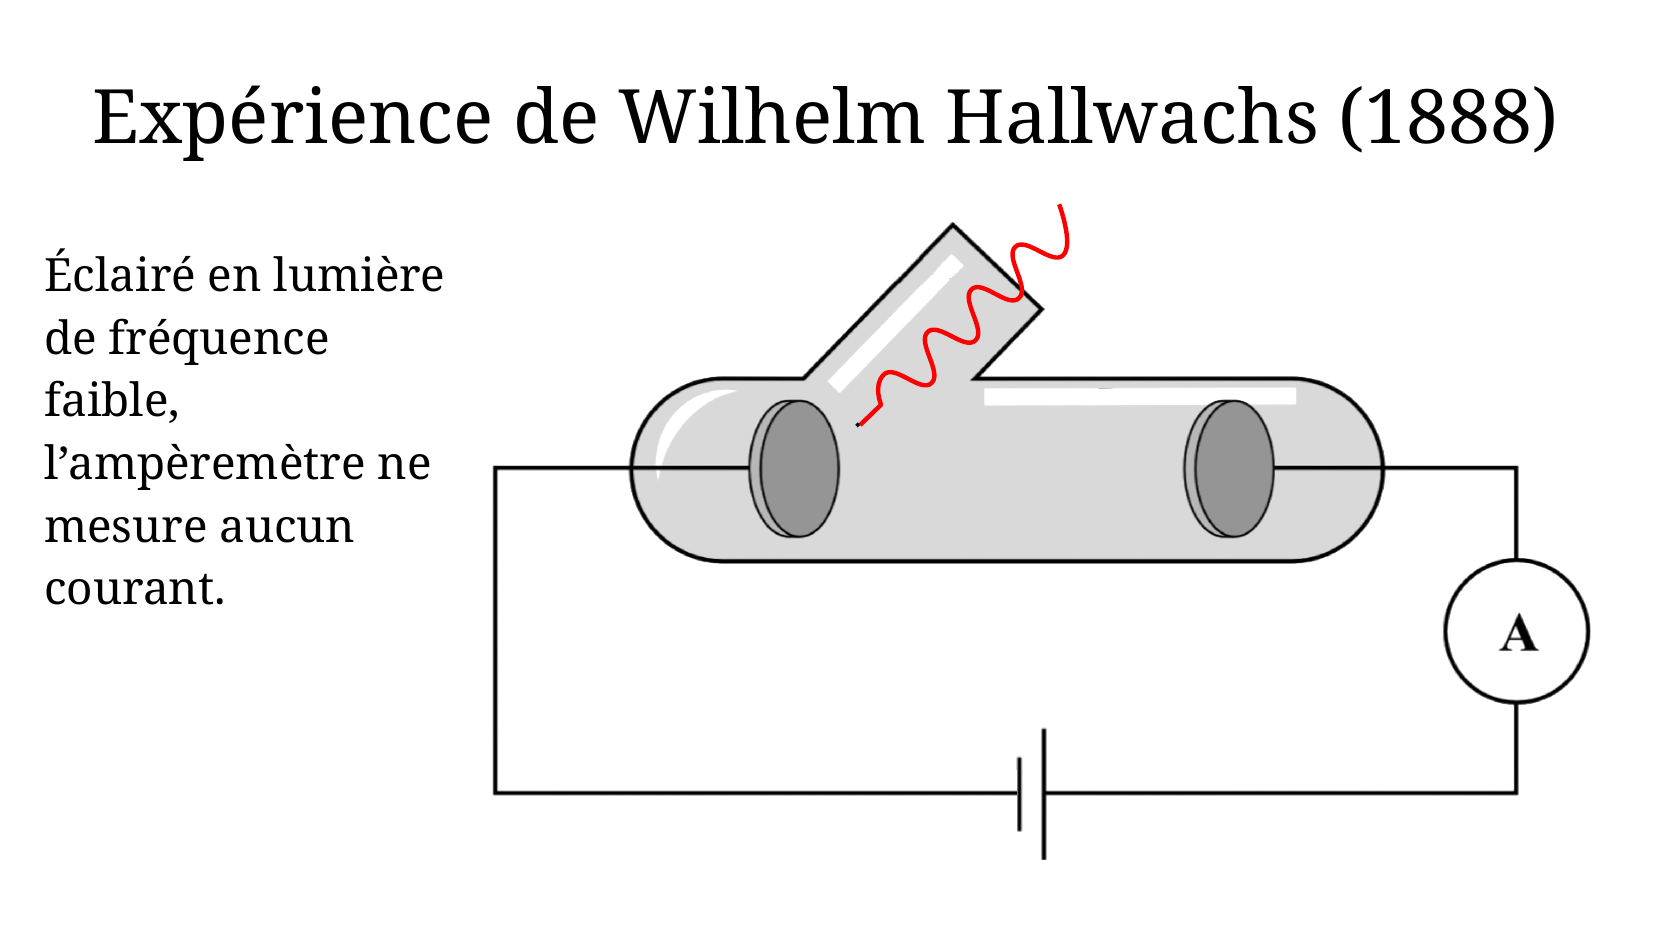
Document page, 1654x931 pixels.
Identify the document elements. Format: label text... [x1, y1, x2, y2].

picture [476, 160, 1625, 916]
text_box Éclairé en lumière de fréquence faible, l’ampèremètre ne mesure aucun courant. [29, 235, 479, 827]
title Expérience de Wilhelm Hallwachs (1888) [82, 37, 1571, 193]
